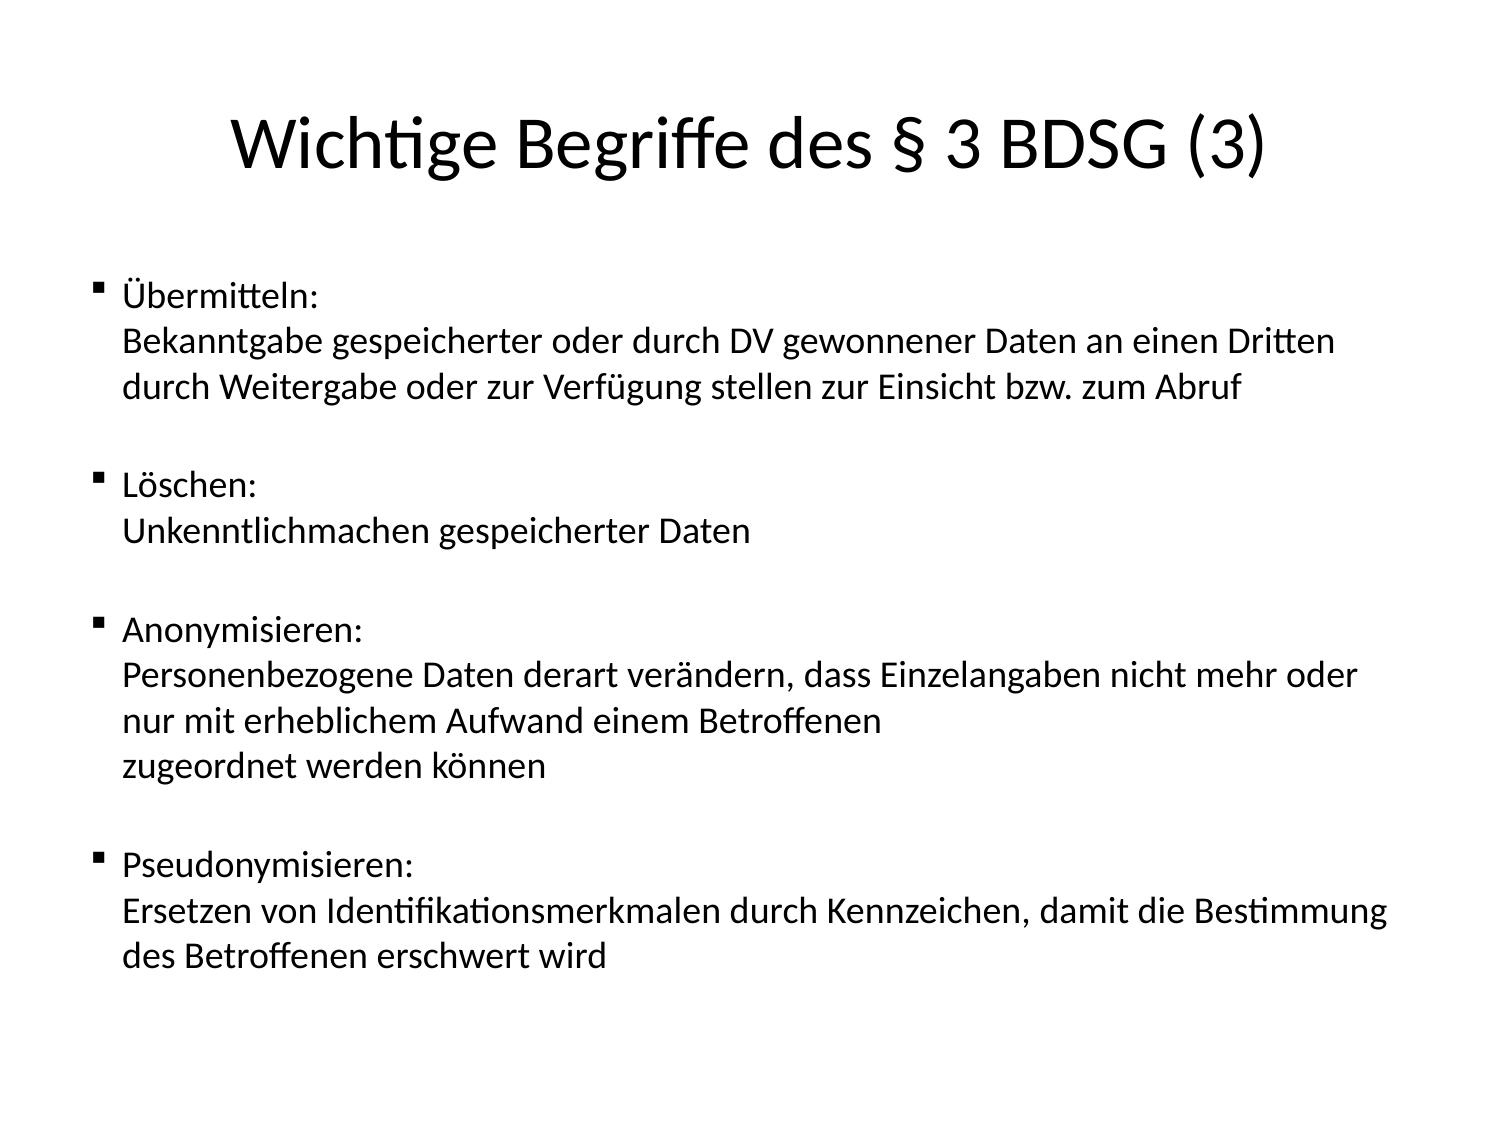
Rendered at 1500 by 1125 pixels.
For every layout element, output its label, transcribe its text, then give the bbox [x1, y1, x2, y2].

title Wichtige Begriffe des § 3 BDSG (3) [75, 45, 1425, 233]
list Übermitteln: Bekanntgabe gespeicherter oder durch DV gewonnener Daten an einen Dritten durch Weitergabe oder zur Verfügung stellen zur Einsicht bzw. zum Abruf Löschen: Unkenntlichmachen gespeicherter Daten Anonymisieren: Personenbezogene Daten derart verändern, dass Einzelangaben nicht mehr oder nur mit erheblichem Aufwand einem Betroffenen zugeordnet werden können Pseudonymisieren: Ersetzen von Identifikationsmerkmalen durch Kennzeichen, damit die Bestimmung des Betroffenen erschwert wird [75, 262, 1425, 1005]
